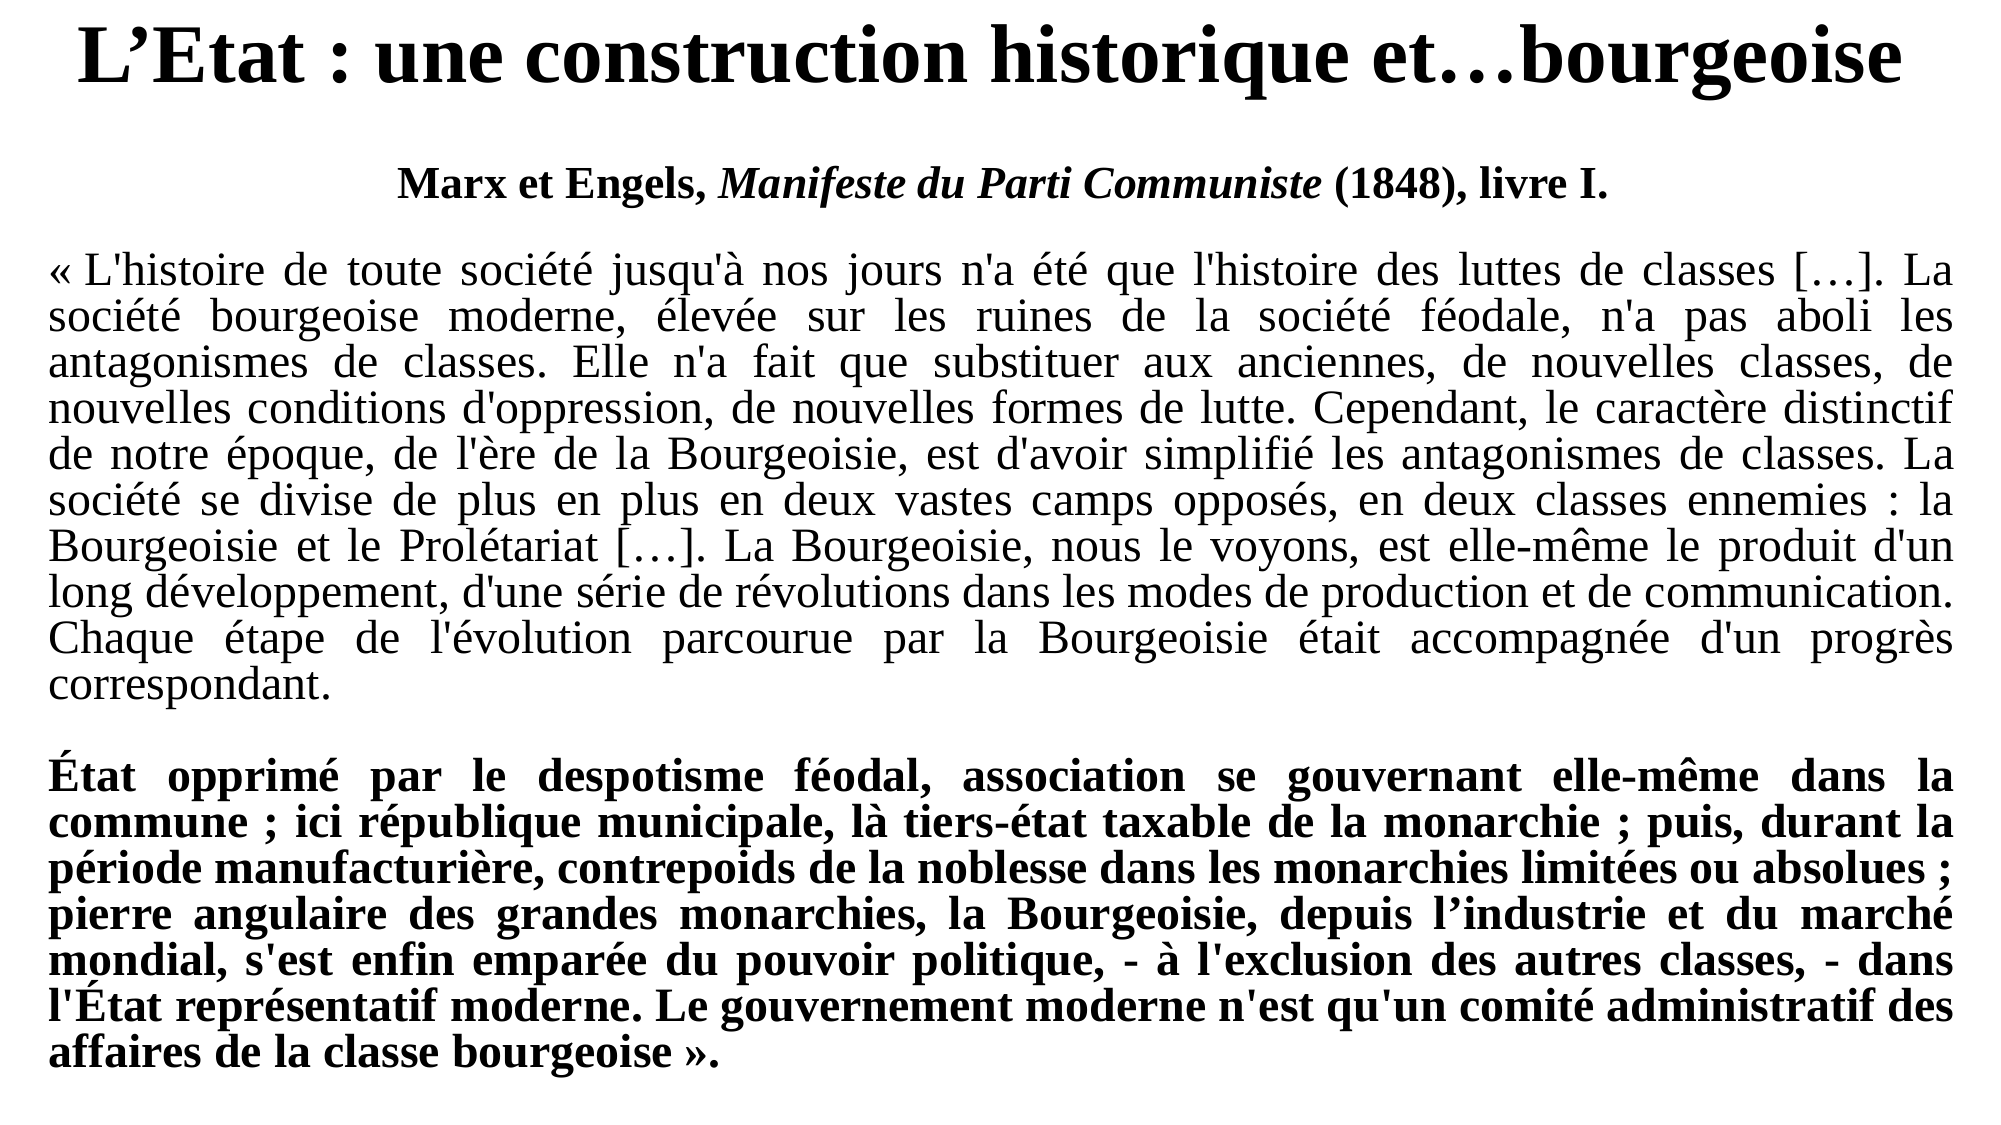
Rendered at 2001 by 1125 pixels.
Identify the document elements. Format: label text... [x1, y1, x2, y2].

list Marx et Engels, Manifeste du Parti Communiste (1848), livre I. « L'histoire de toute société jusqu'à nos jours n'a été que l'histoire des luttes de classes […]. La société bourgeoise moderne, élevée sur les ruines de la société féodale, n'a pas aboli les antagonismes de classes. Elle n'a fait que substituer aux anciennes, de nouvelles classes, de nouvelles conditions d'oppression, de nouvelles formes de lutte. Cependant, le caractère distinctif de notre époque, de l'ère de la Bourgeoisie, est d'avoir simplifié les antagonismes de classes. La société se divise de plus en plus en deux vastes camps opposés, en deux classes ennemies : la Bourgeoisie et le Prolétariat […]. La Bourgeoisie, nous le voyons, est elle-même le produit d'un long développement, d'une série de révolutions dans les modes de production et de communication. Chaque étape de l'évolution parcourue par la Bourgeoisie était accompagnée d'un progrès correspondant. État opprimé par le despotisme féodal, association se gouvernant elle-même dans la commune ; ici république municipale, là tiers-état taxable de la monarchie ; puis, durant la période manufacturière, contrepoids de la noblesse dans les monarchies limitées ou absolues ; pierre angulaire des grandes monarchies, la Bourgeoisie, depuis l’industrie et du marché mondial, s'est enfin emparée du pouvoir politique, - à l'exclusion des autres classes, - dans l'État représentatif moderne. Le gouvernement moderne n'est qu'un comité administratif des affaires de la classe bourgeoise ». [33, 169, 1973, 1125]
title L’Etat : une construction historique et…bourgeoise [62, 0, 1957, 112]
